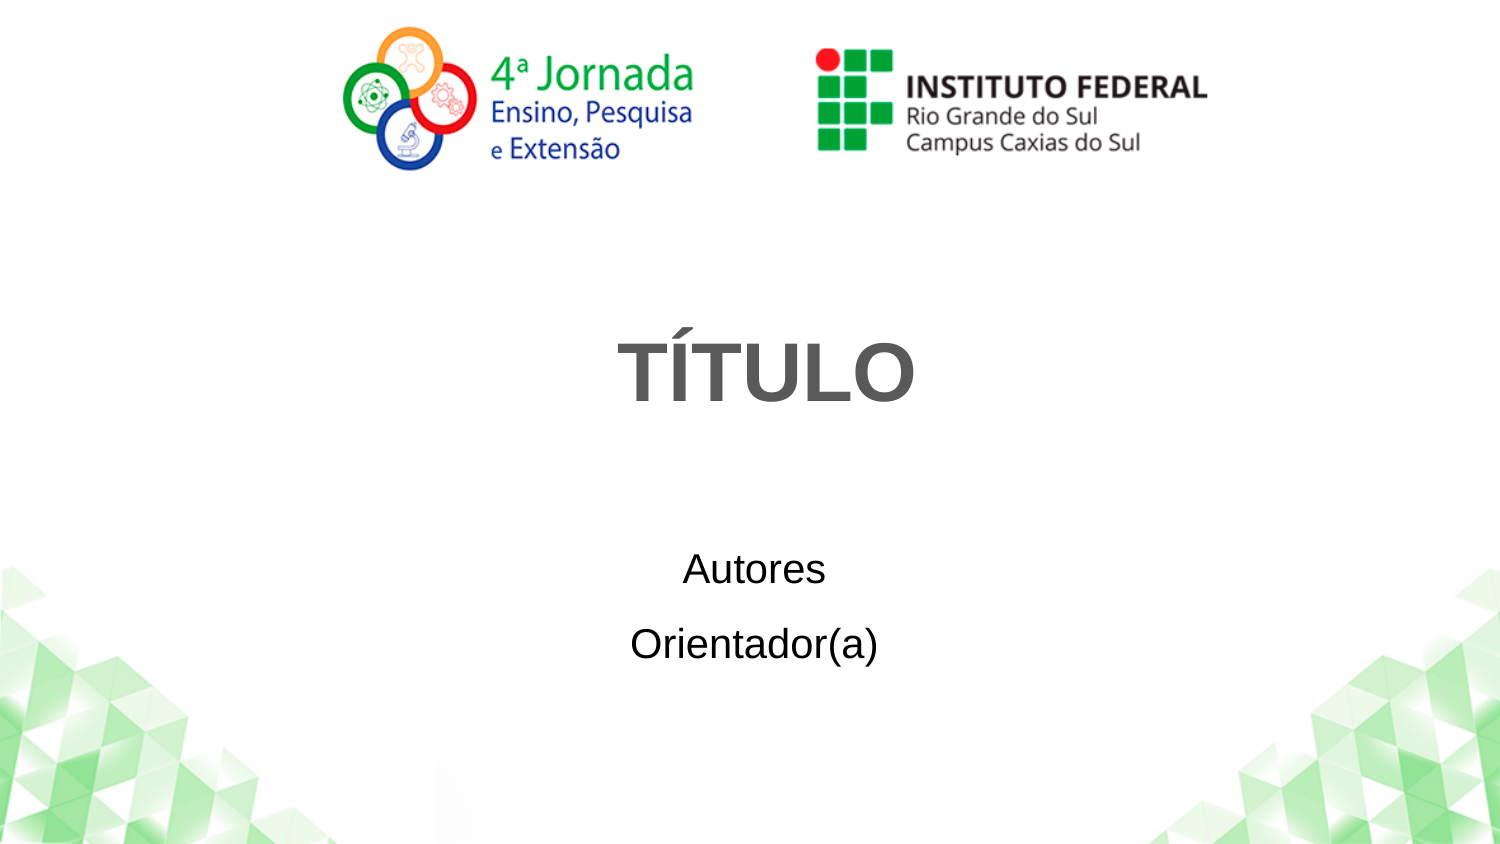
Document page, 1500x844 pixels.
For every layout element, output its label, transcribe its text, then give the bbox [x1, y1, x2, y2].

text_box Autores Orientador(a) [319, 534, 1190, 616]
picture [0, 0, 1500, 844]
text_box TÍTULO [298, 311, 1237, 529]
